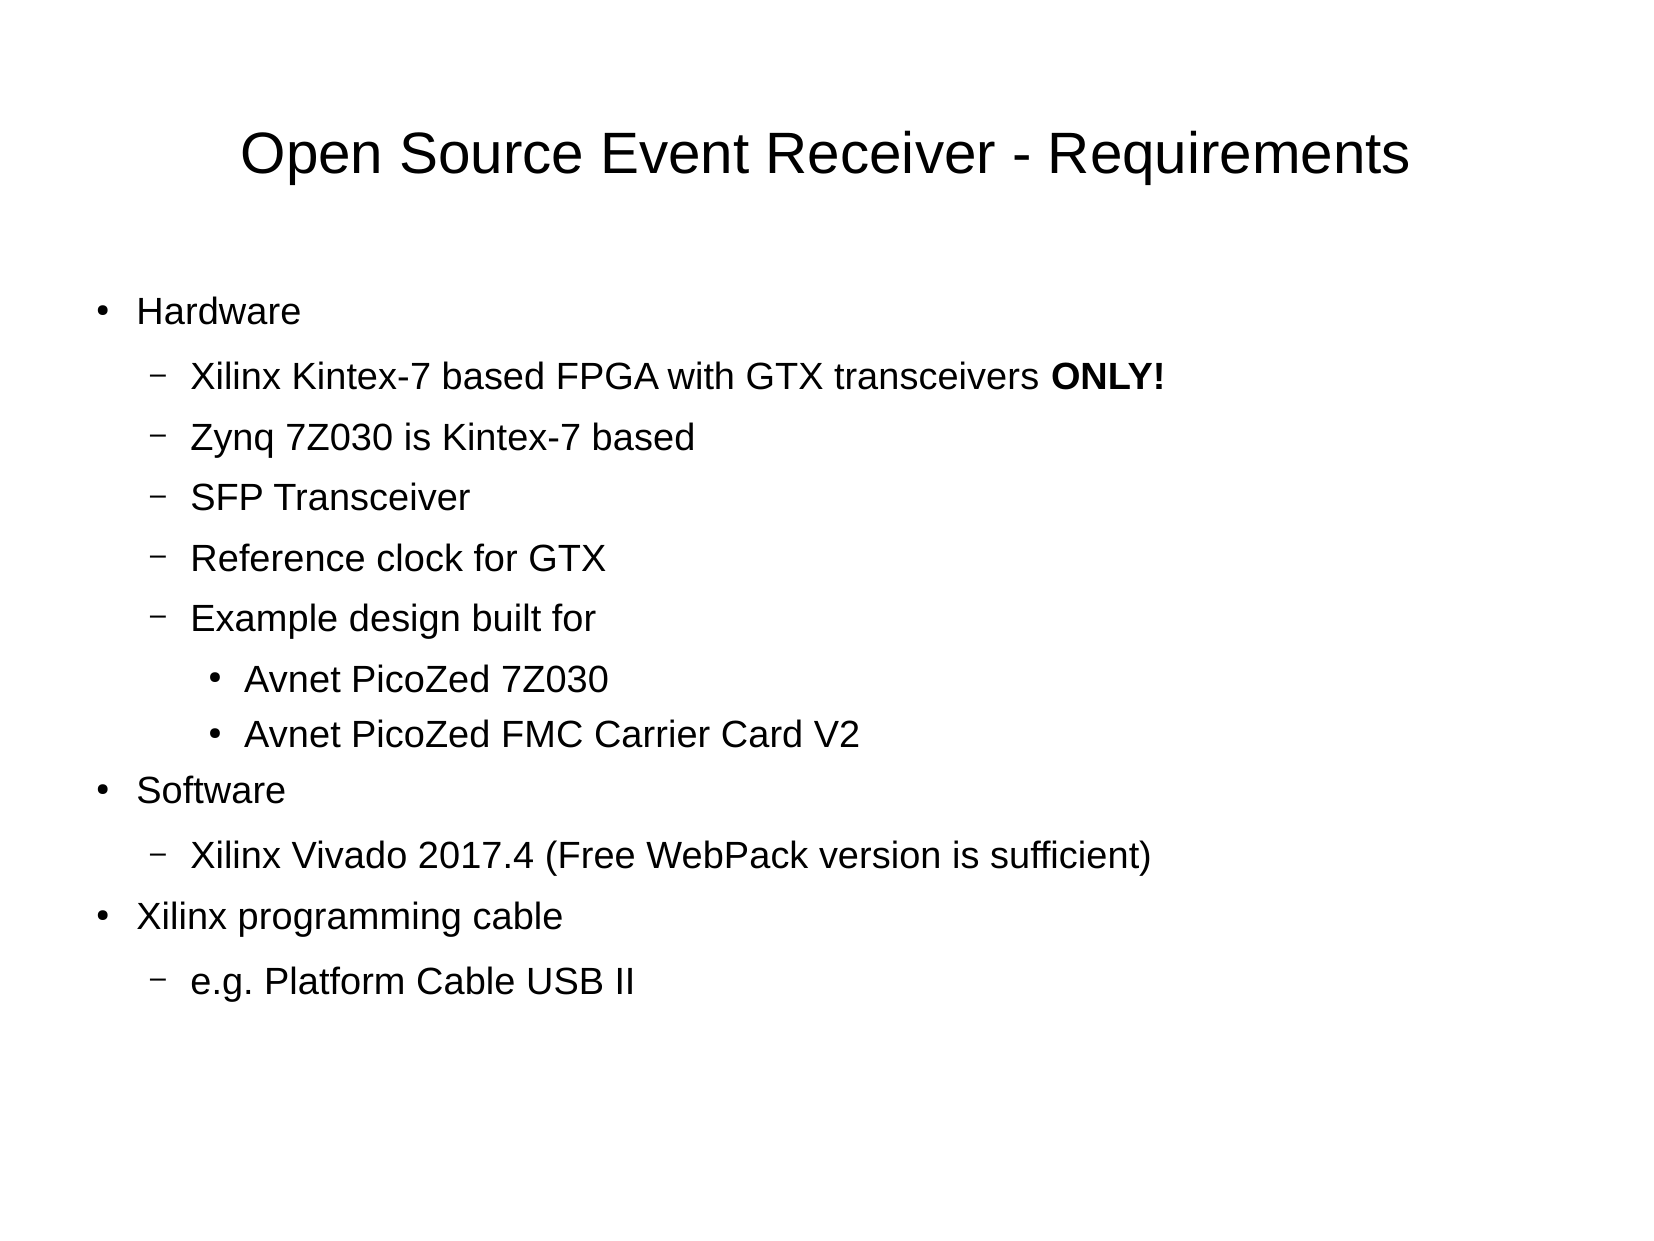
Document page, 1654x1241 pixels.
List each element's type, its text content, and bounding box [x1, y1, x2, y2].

list Hardware Xilinx Kintex-7 based FPGA with GTX transceivers ONLY! Zynq 7Z030 is Kintex-7 based SFP Transceiver Reference clock for GTX Example design built for Avnet PicoZed 7Z030 Avnet PicoZed FMC Carrier Card V2 Software Xilinx Vivado 2017.4 (Free WebPack version is sufficient) Xilinx programming cable e.g. Platform Cable USB II [82, 290, 1571, 1010]
title Open Source Event Receiver - Requirements [82, 49, 1571, 257]
